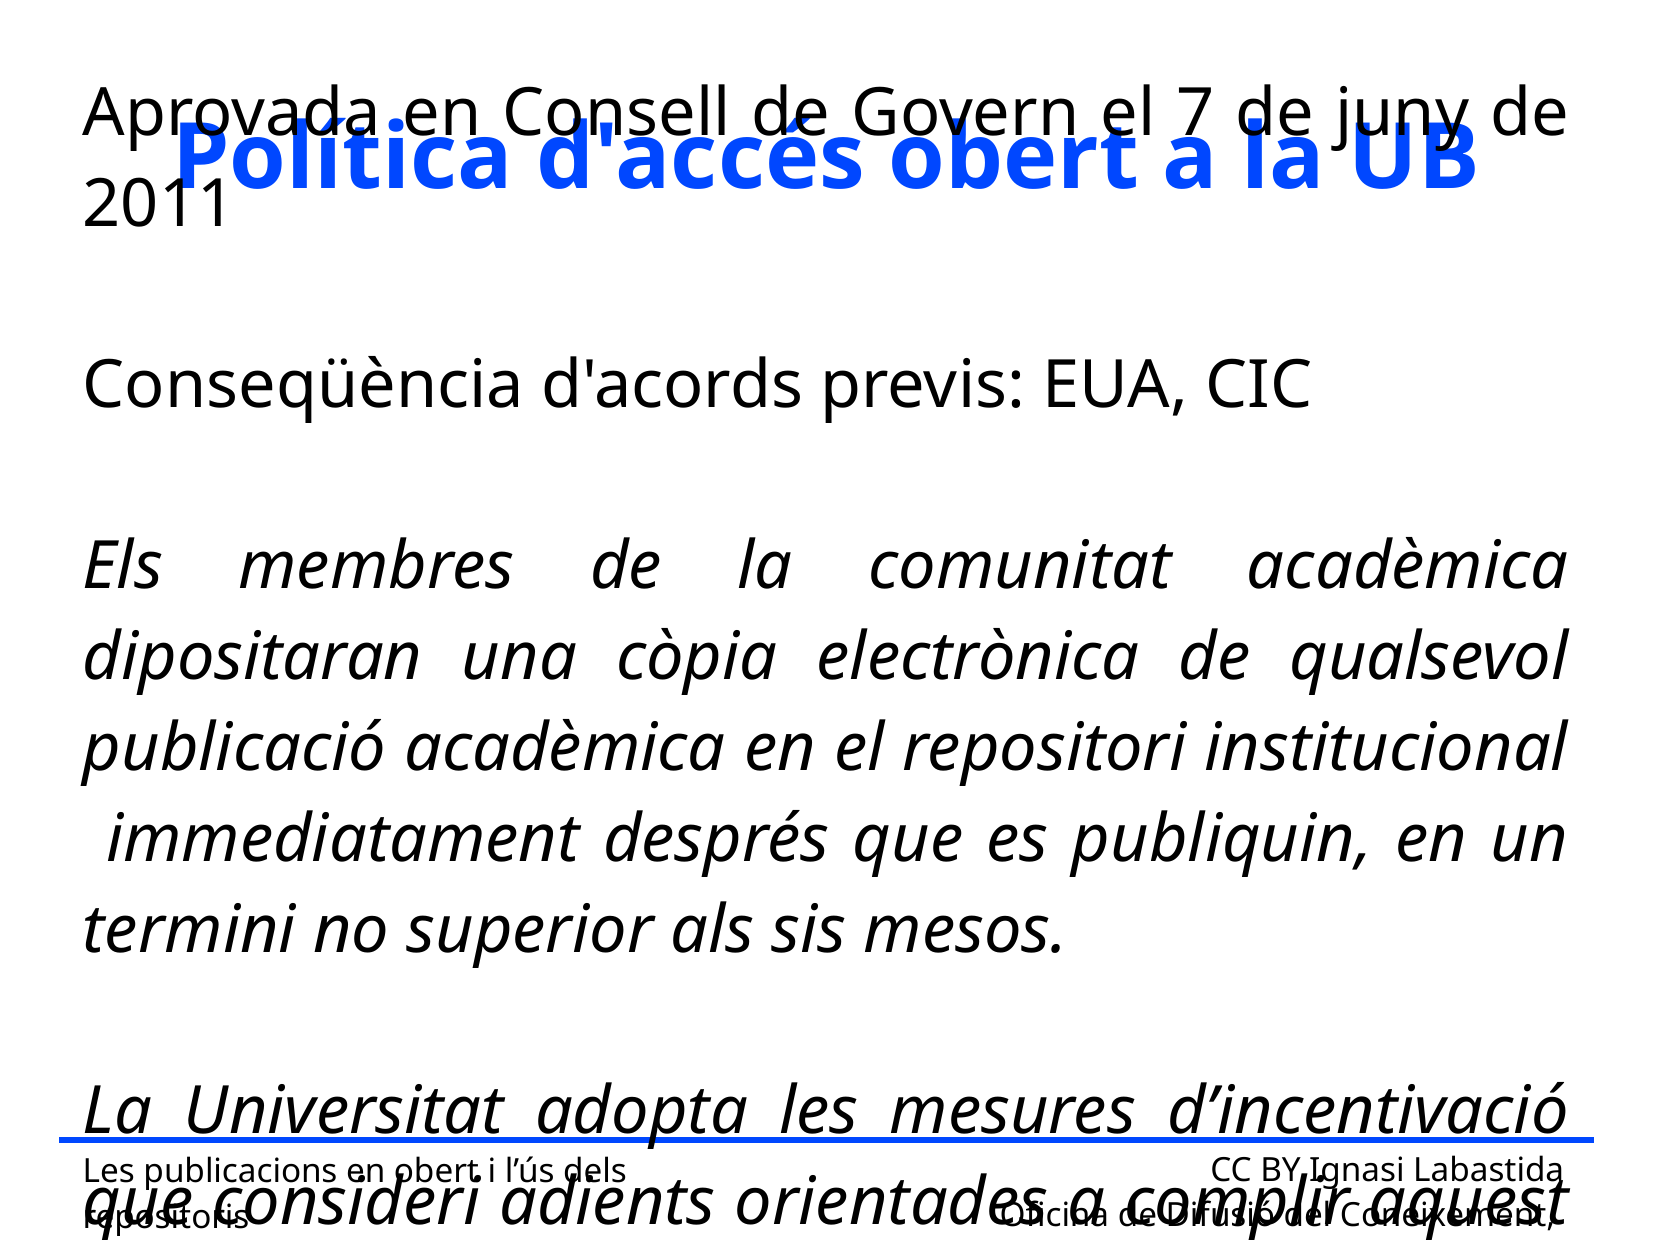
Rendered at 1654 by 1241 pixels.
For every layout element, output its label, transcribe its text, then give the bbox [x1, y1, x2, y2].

title Política d'accés obert a la UB [82, 49, 1571, 257]
subtitle Aprovada en Consell de Govern el 7 de juny de 2011 Conseqüència d'acords previs: EUA, CIC Els membres de la comunitat acadèmica dipositaran una còpia electrònica de qualsevol publicació acadèmica en el repositori institucional immediatament després que es publiquin, en un termini no superior als sis mesos. La Universitat adopta les mesures d’incentivació que consideri adients orientades a complir aquest mandat a partir de l’1 de gener de 2012. [82, 288, 1571, 1111]
